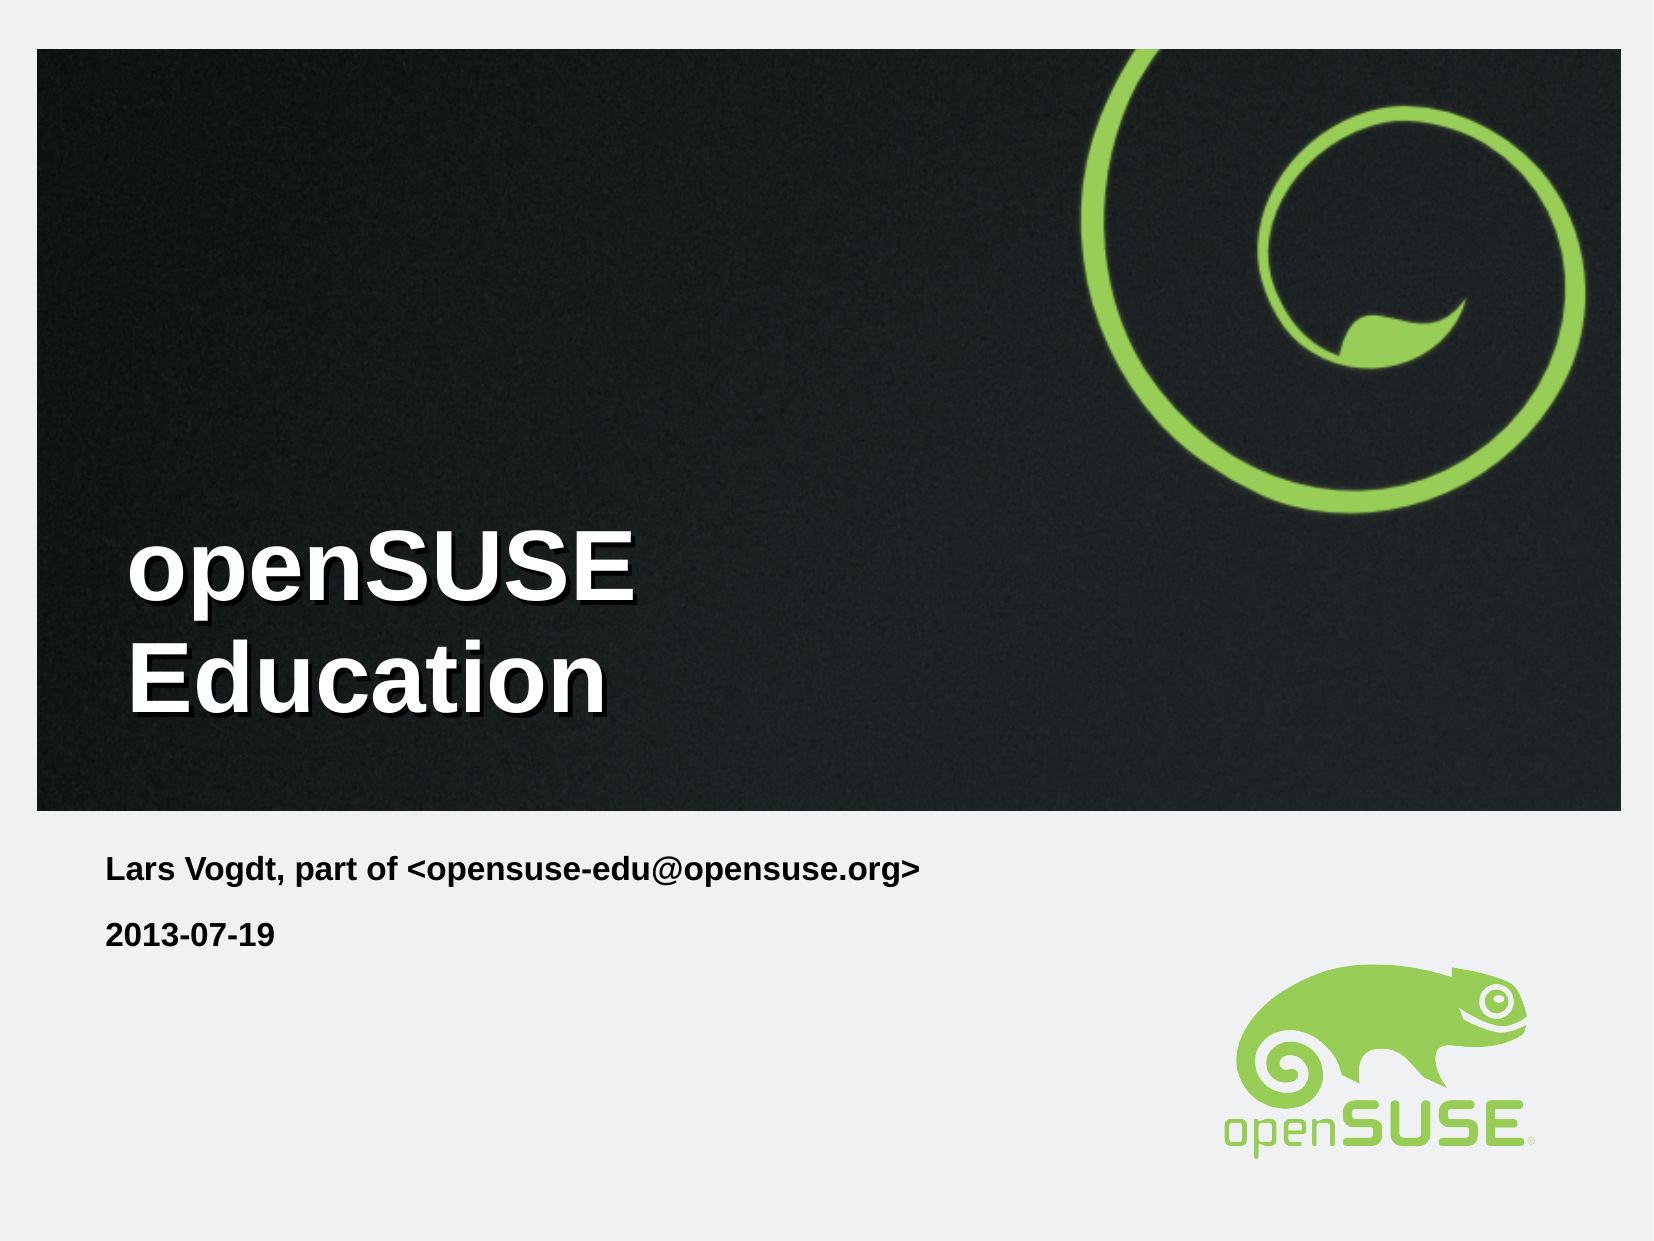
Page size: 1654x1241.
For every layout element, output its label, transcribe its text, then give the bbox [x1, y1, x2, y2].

picture [0, 0, 1654, 1241]
list Lars Vogdt, part of <opensuse-edu@opensuse.org> 2013-07-19 [105, 850, 1134, 1241]
title openSUSE Education [126, 428, 1573, 734]
